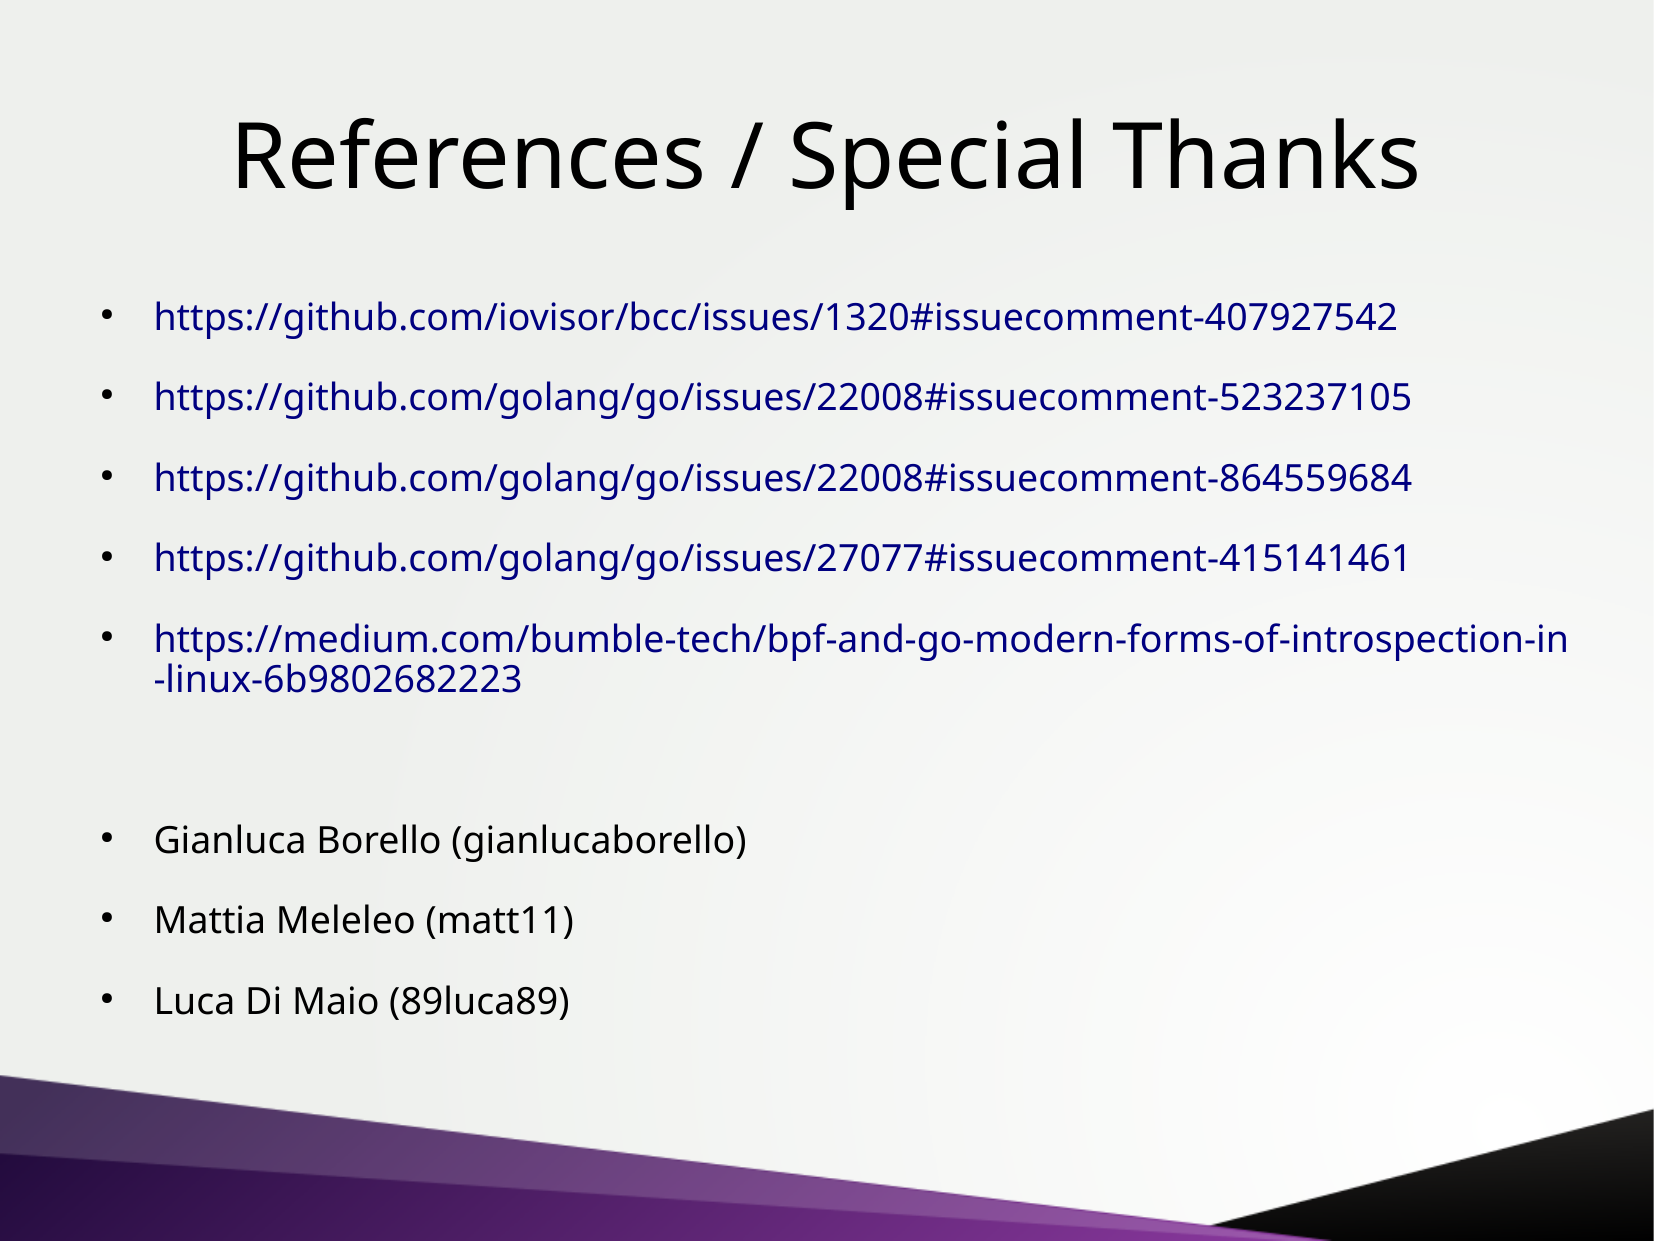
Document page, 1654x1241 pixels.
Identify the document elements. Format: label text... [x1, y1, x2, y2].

title References / Special Thanks [82, 49, 1571, 257]
picture [0, 0, 1654, 1241]
list https://github.com/iovisor/bcc/issues/1320#issuecomment-407927542 https://github.com/golang/go/issues/22008#issuecomment-523237105 https://github.com/golang/go/issues/22008#issuecomment-864559684 https://github.com/golang/go/issues/27077#issuecomment-415141461 https://medium.com/bumble-tech/bpf-and-go-modern-forms-of-introspection-in-linux-6b9802682223 Gianluca Borello (gianlucaborello) Mattia Meleleo (matt11) Luca Di Maio (89luca89) [82, 290, 1571, 1010]
